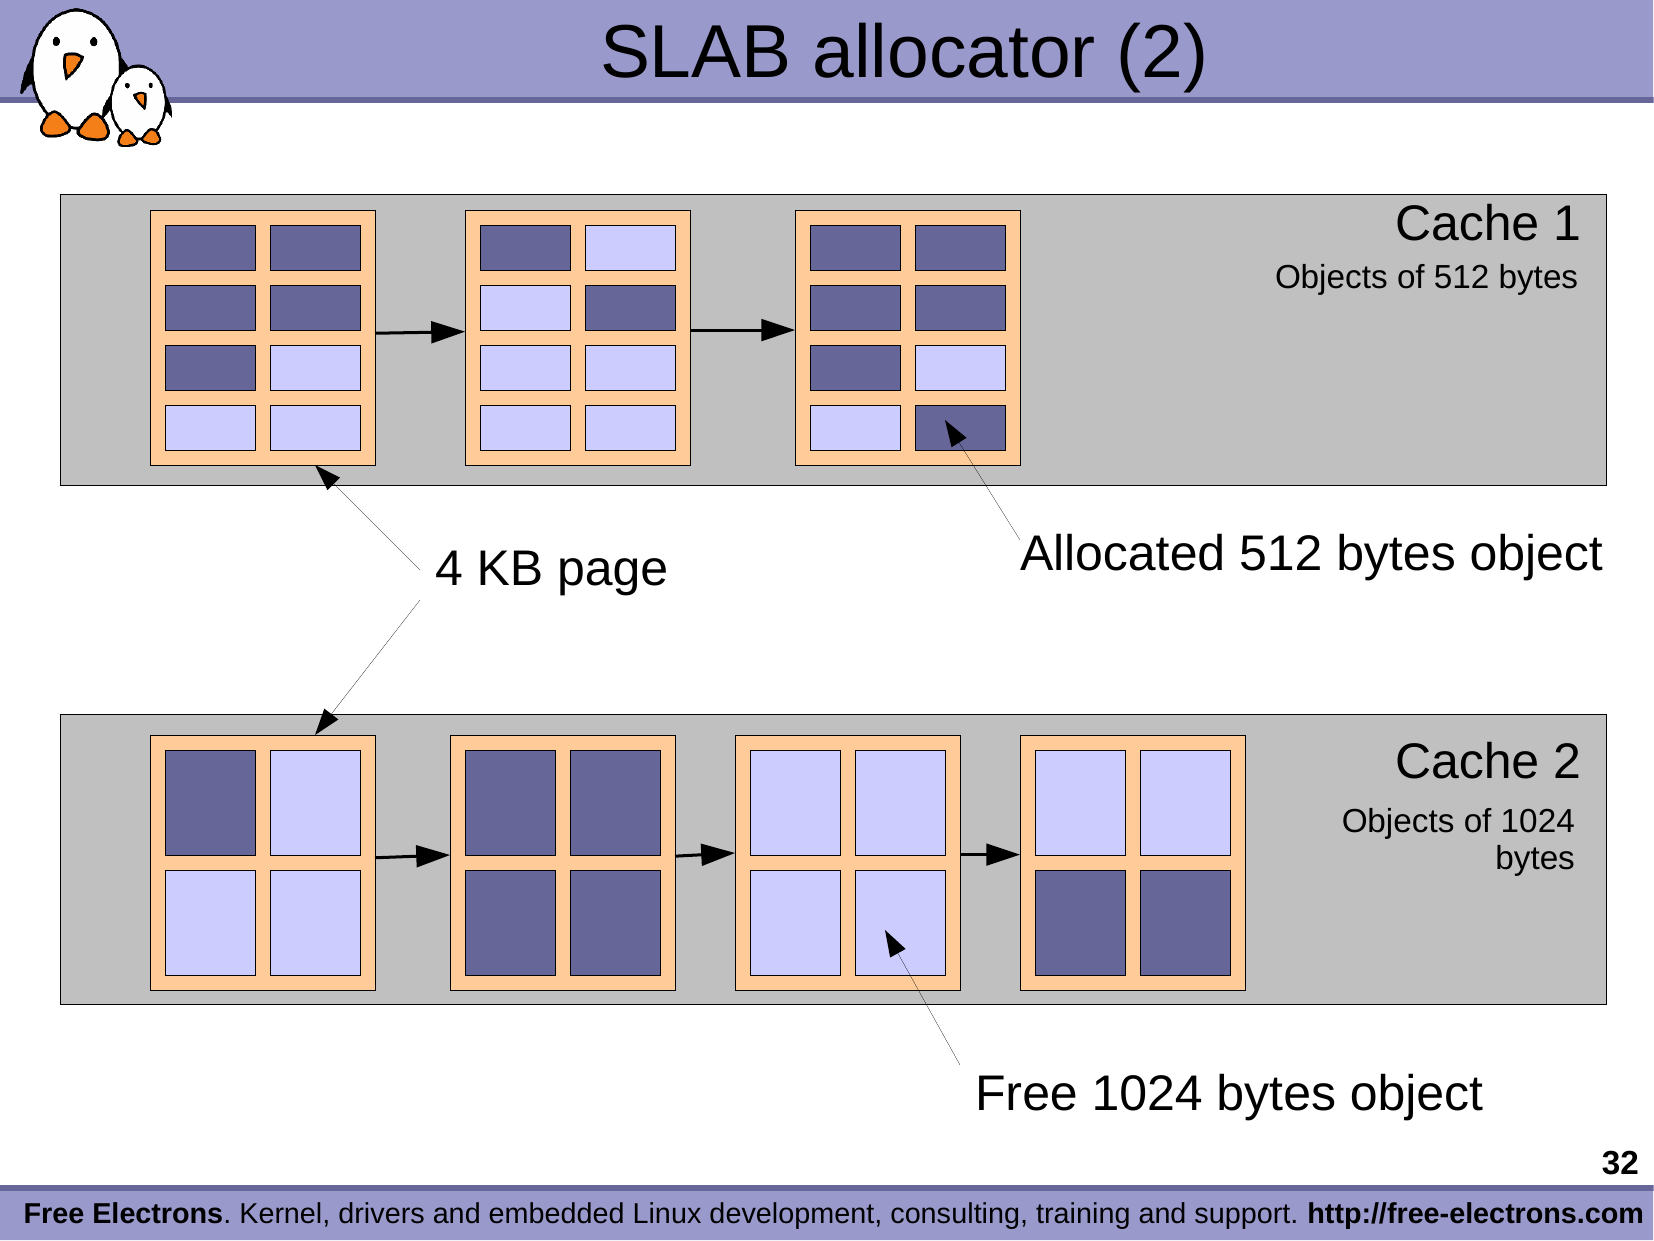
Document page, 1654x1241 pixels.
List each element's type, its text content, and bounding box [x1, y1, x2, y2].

title SLAB allocator (2) [178, 4, 1631, 98]
text_box [60, 714, 1607, 1005]
text_box Objects of 1024 bytes [1323, 802, 1576, 886]
text_box [60, 194, 1607, 486]
text_box Free 1024 bytes object [975, 1065, 1606, 1128]
picture [20, 8, 172, 147]
text_box Allocated 512 bytes object [1020, 525, 1606, 588]
text_box Cache 2 [1395, 732, 1606, 796]
text_box 4 KB page [435, 540, 676, 603]
text_box Cache 1 [1395, 195, 1606, 258]
text_box Objects of 512 bytes [1275, 258, 1591, 301]
